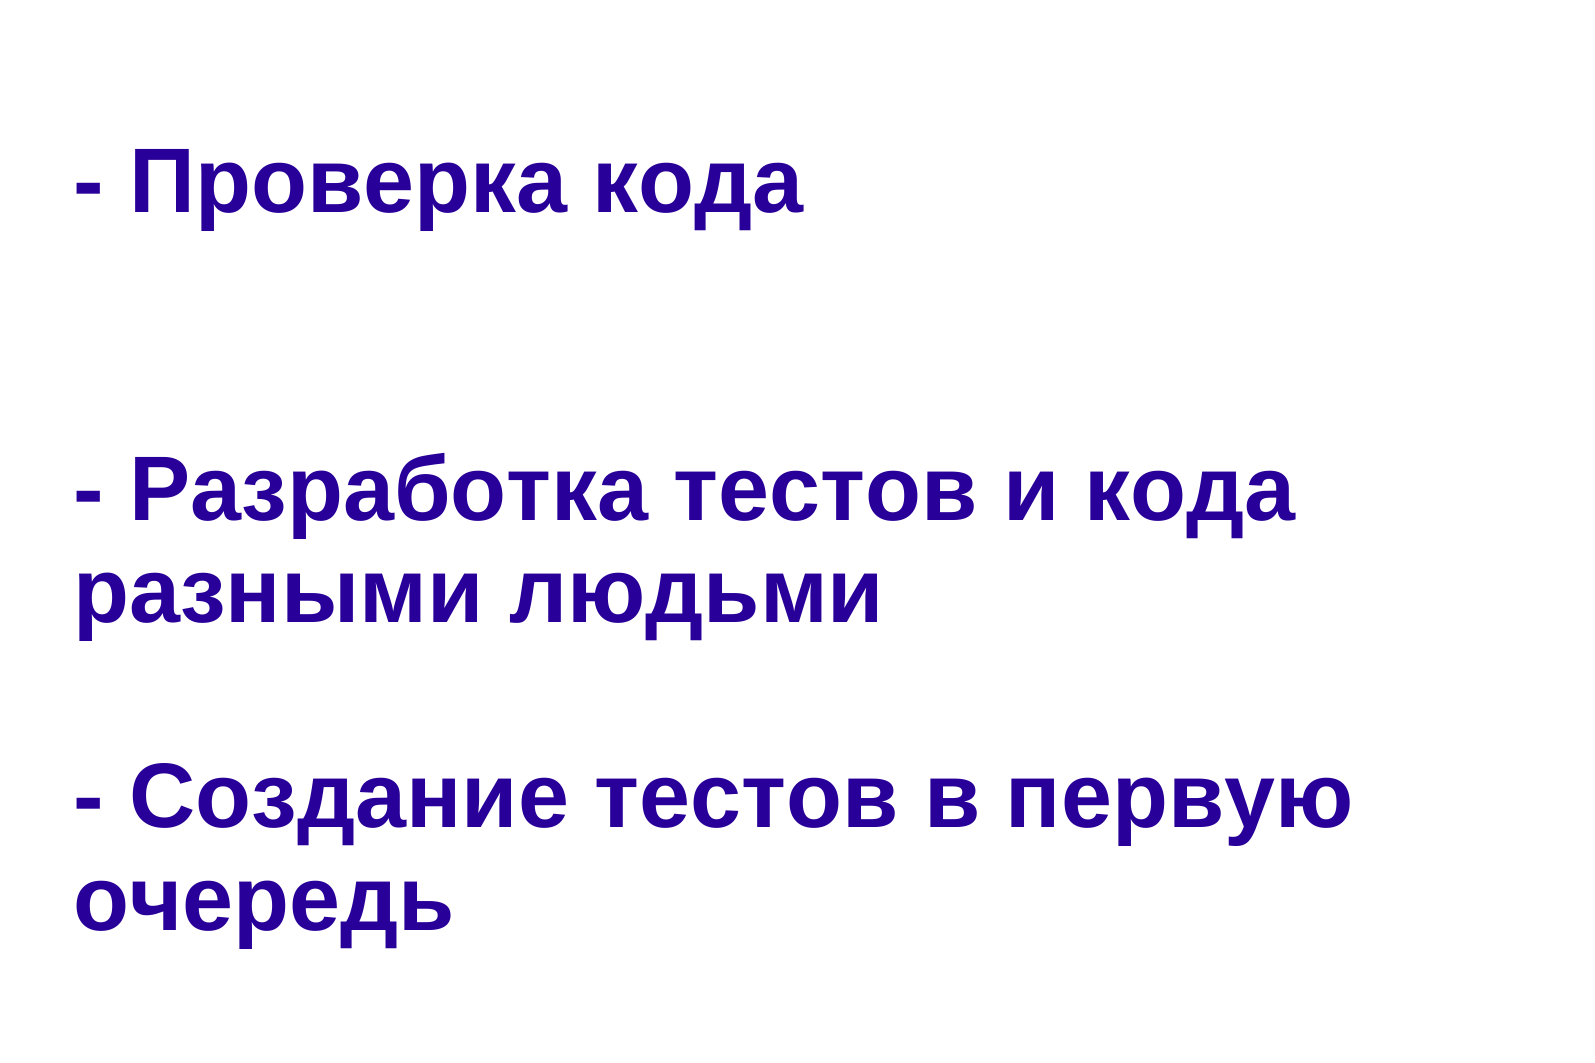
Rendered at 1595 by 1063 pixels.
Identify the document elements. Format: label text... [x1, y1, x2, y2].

text_box - Проверка кода - Разработка тестов и кода разными людьми - Создание тестов в первую очередь [59, 122, 1565, 958]
